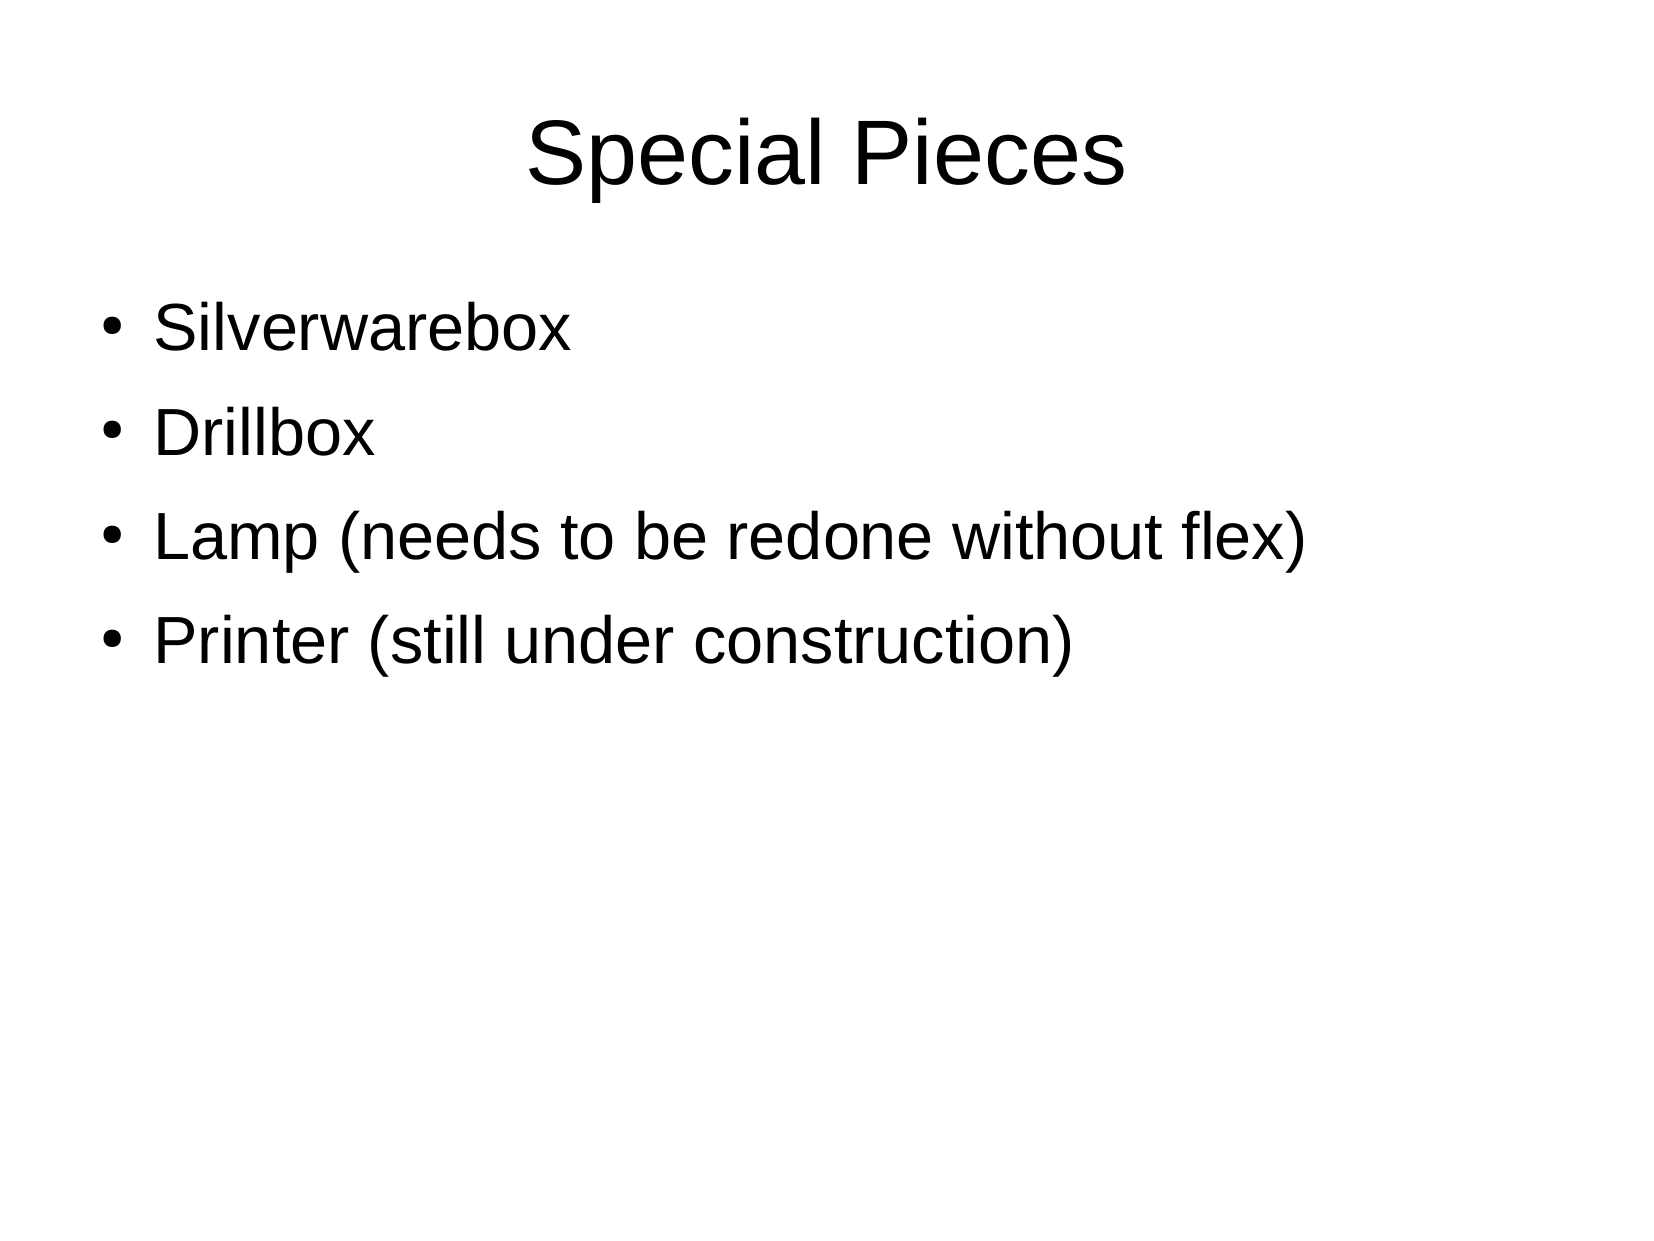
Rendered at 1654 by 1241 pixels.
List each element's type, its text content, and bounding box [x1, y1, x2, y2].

list Silverwarebox Drillbox Lamp (needs to be redone without flex) Printer (still under construction) [82, 290, 1571, 1010]
title Special Pieces [82, 49, 1571, 257]
